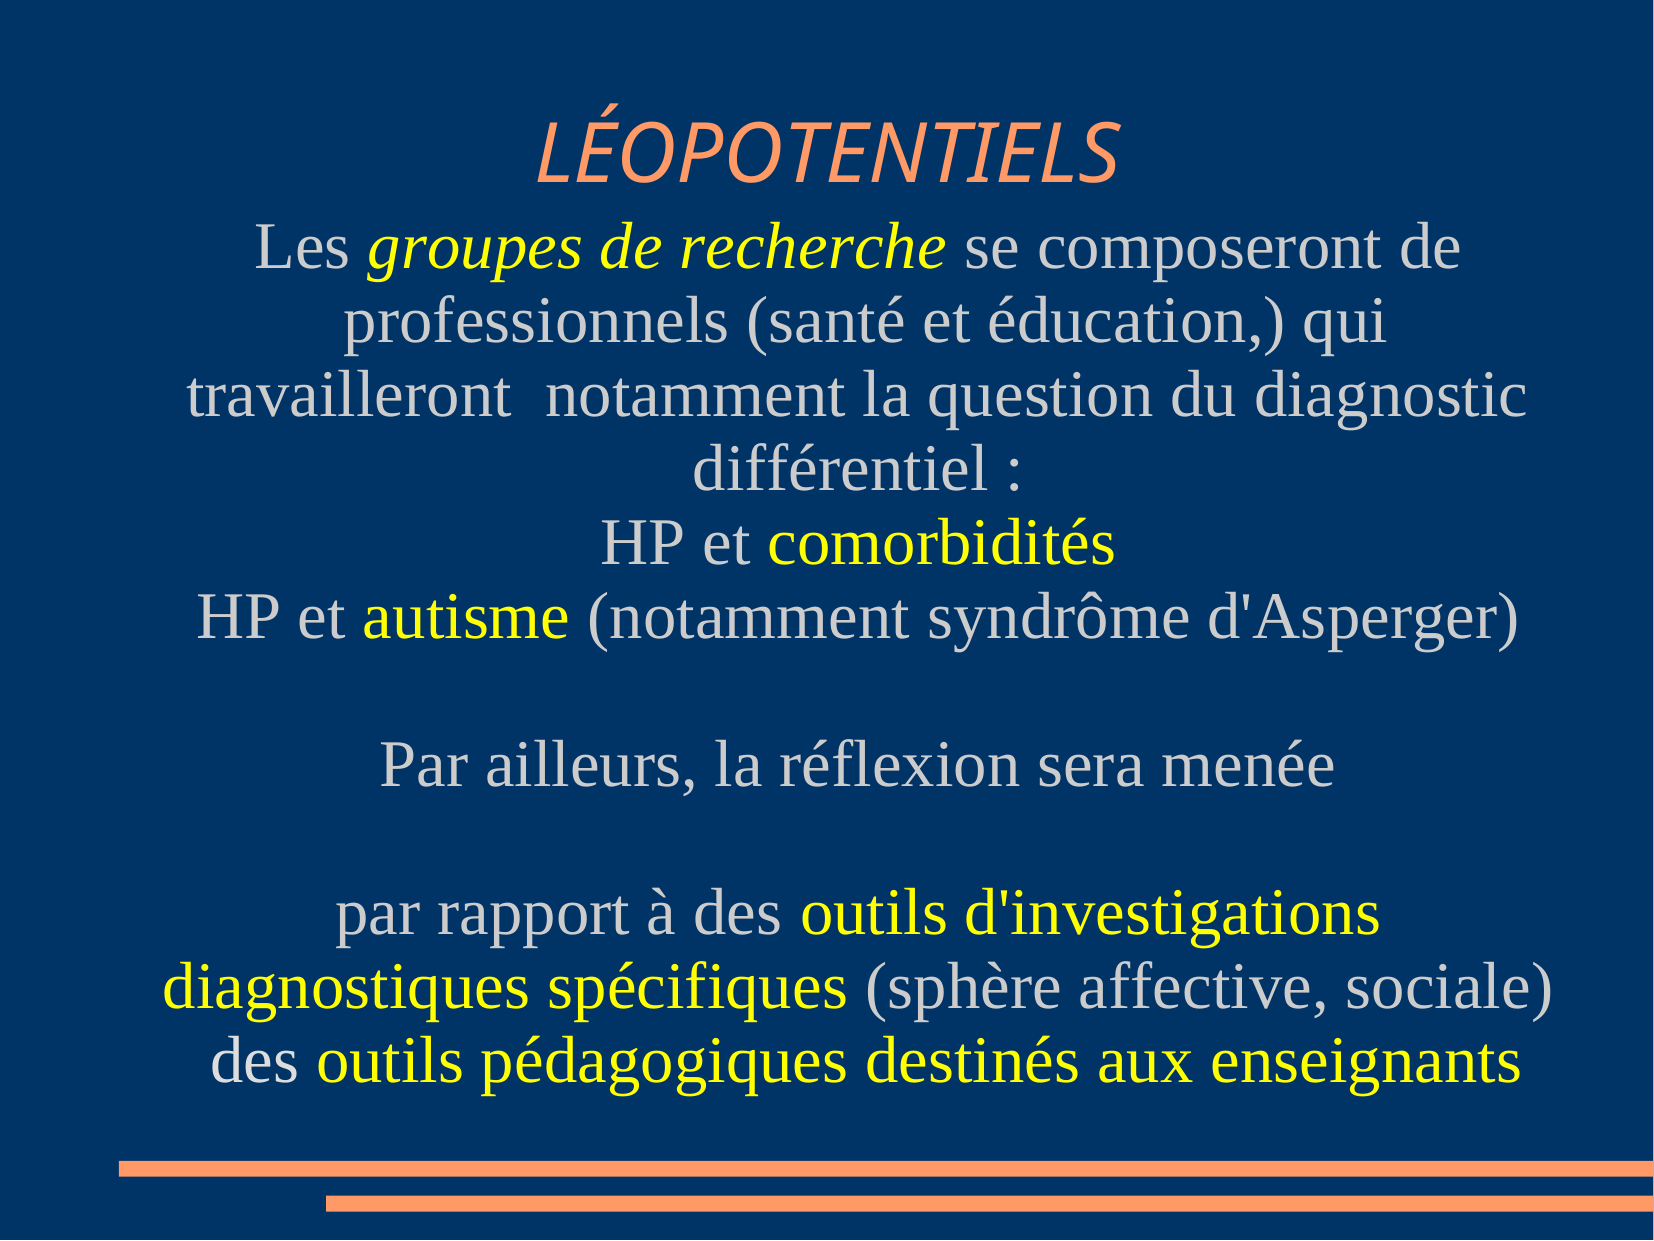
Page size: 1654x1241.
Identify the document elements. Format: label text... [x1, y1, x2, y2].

subtitle Les groupes de recherche se composeront de professionnels (santé et éducation,) qui travailleront notamment la question du diagnostic différentiel : HP et comorbidités HP et autisme (notamment syndrôme d'Asperger) Par ailleurs, la réflexion sera menée par rapport à des outils d'investigations diagnostiques spécifiques (sphère affective, sociale) des outils pédagogiques destinés aux enseignants [121, 134, 1561, 1241]
title LÉOPOTENTIELS [121, 53, 1534, 134]
